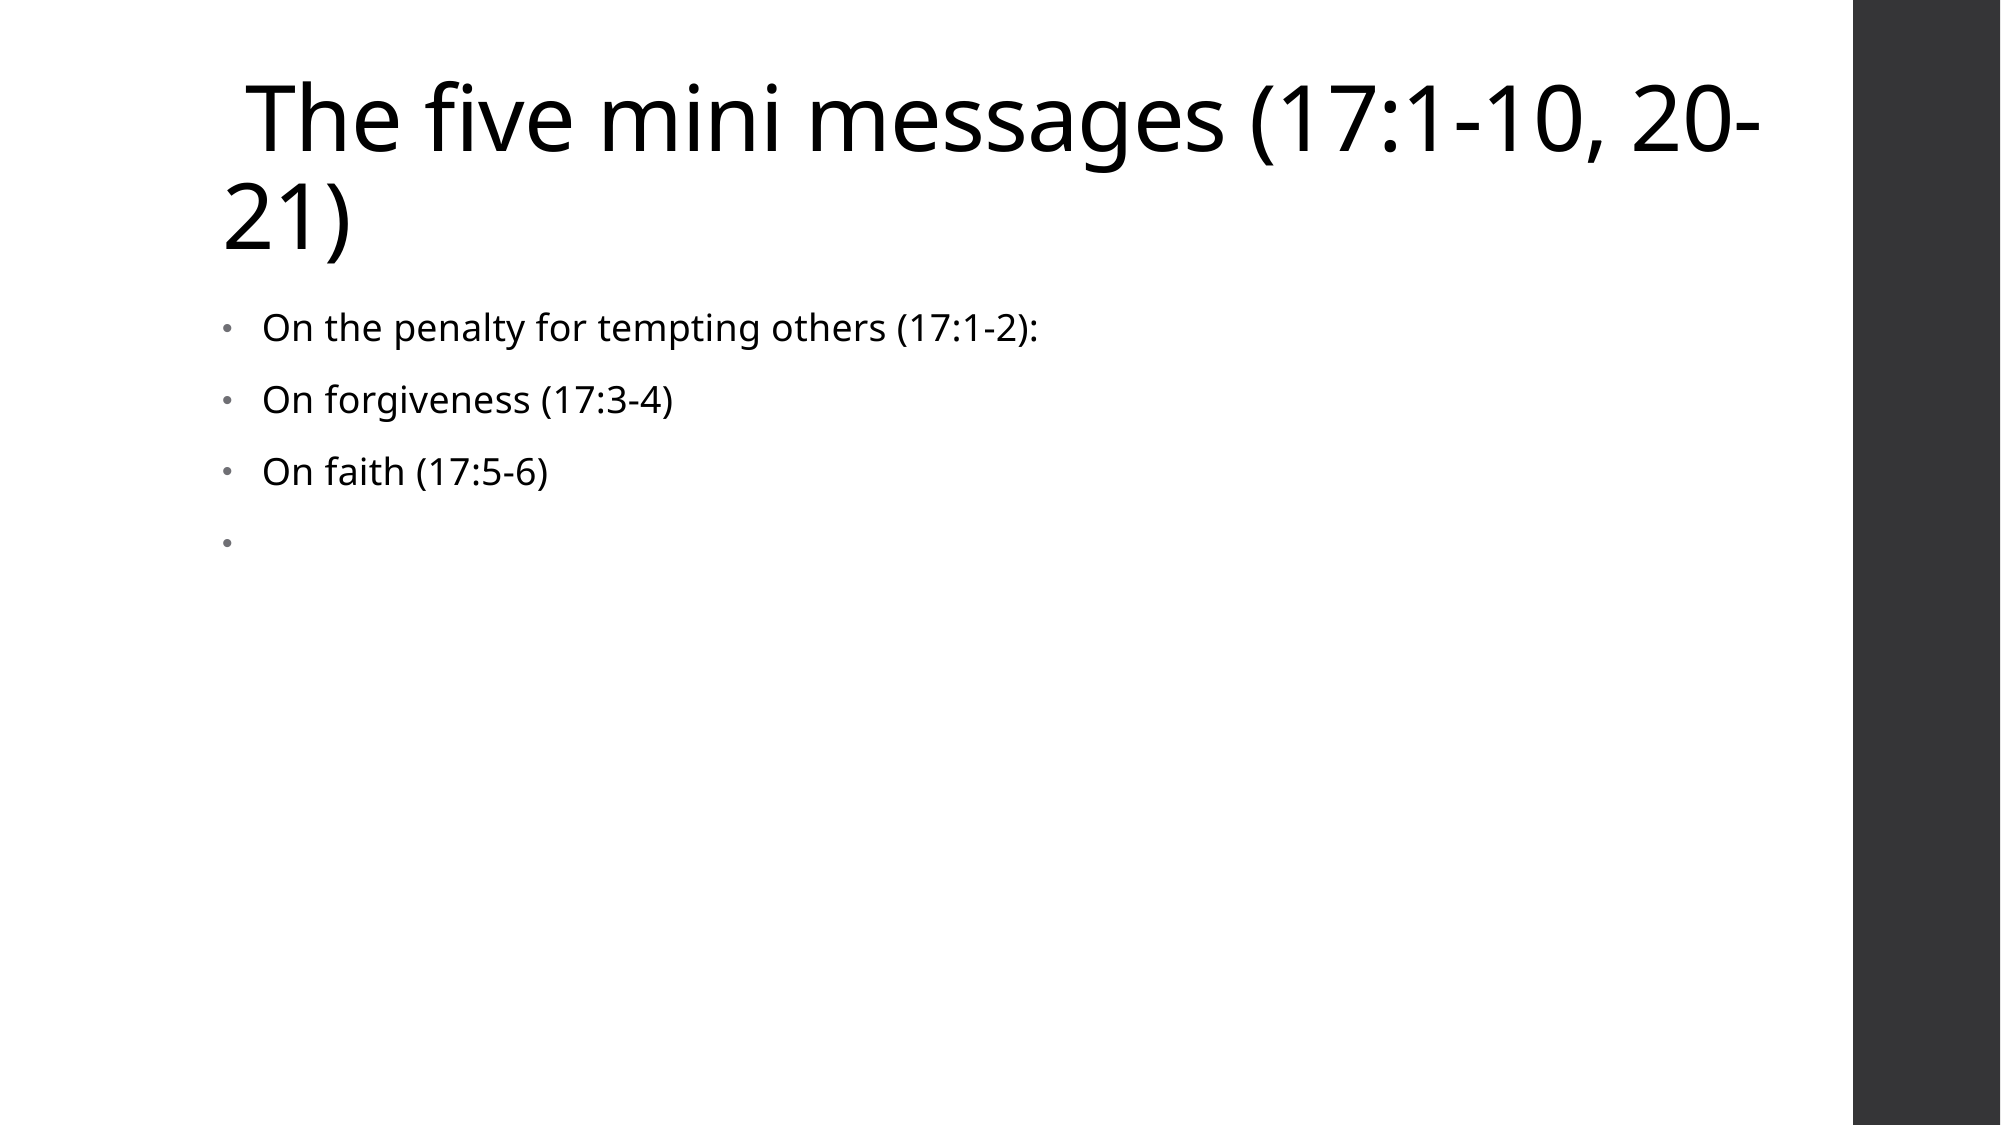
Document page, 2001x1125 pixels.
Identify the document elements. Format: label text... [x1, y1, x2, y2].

list On the penalty for tempting others (17:1-2): On forgiveness (17:3-4) On faith (17:5-6) [206, 299, 1617, 1014]
title The five mini messages (17:1-10, 20-21) [206, 60, 1797, 278]
